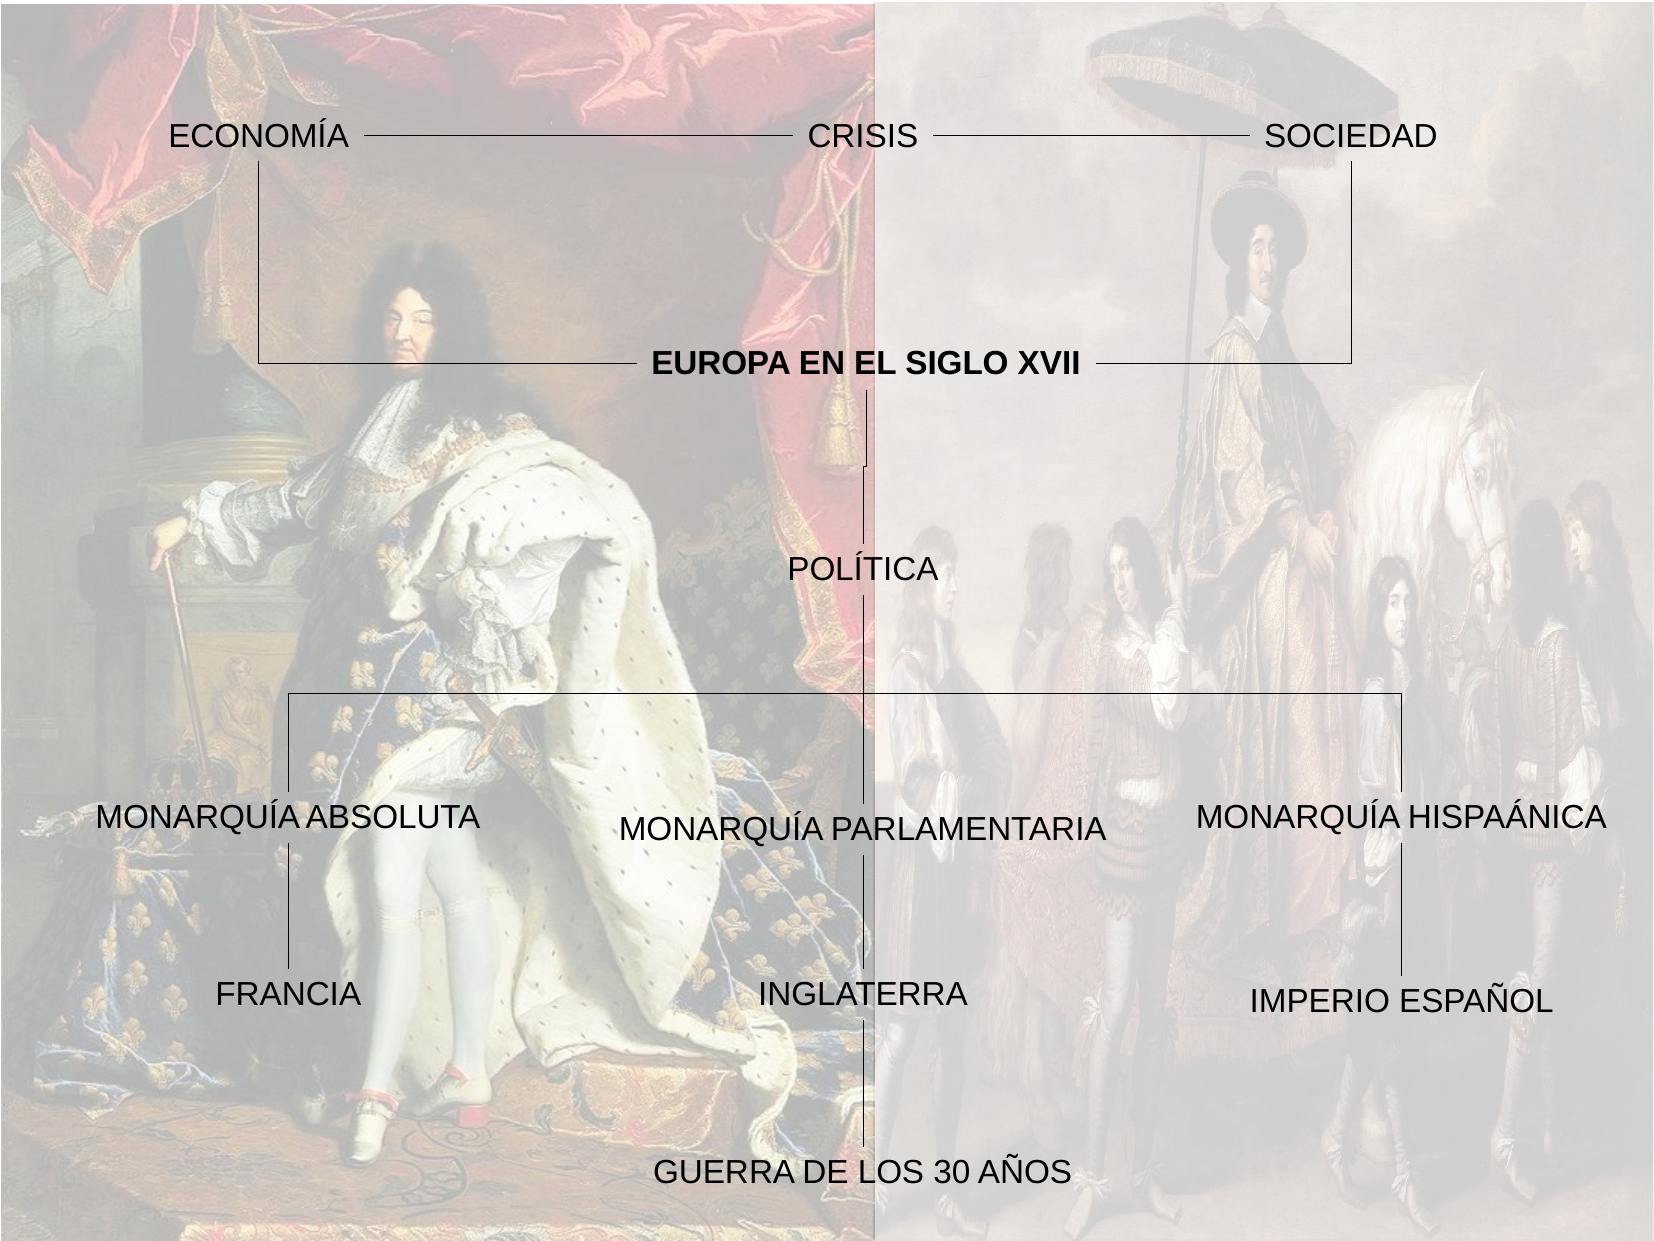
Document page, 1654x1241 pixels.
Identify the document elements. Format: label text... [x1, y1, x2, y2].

text_box EUROPA EN EL SIGLO XVII [636, 337, 1096, 391]
picture [1, 2, 1654, 1241]
text_box INGLATERRA [743, 968, 983, 1021]
text_box FRANCIA [200, 968, 377, 1021]
text_box MONARQUÍA HISPAÁNICA [1181, 791, 1623, 844]
text_box MONARQUÍA PARLAMENTARIA [603, 803, 1123, 856]
text_box CRISIS [792, 109, 934, 162]
text_box SOCIEDAD [1249, 109, 1453, 162]
text_box IMPERIO ESPAÑOL [1234, 975, 1569, 1028]
text_box GUERRA DE LOS 30 AÑOS [638, 1146, 1088, 1199]
text_box ECONOMÍA [153, 109, 365, 162]
text_box POLÍTICA [772, 543, 954, 596]
text_box MONARQUÍA ABSOLUTA [80, 791, 497, 844]
